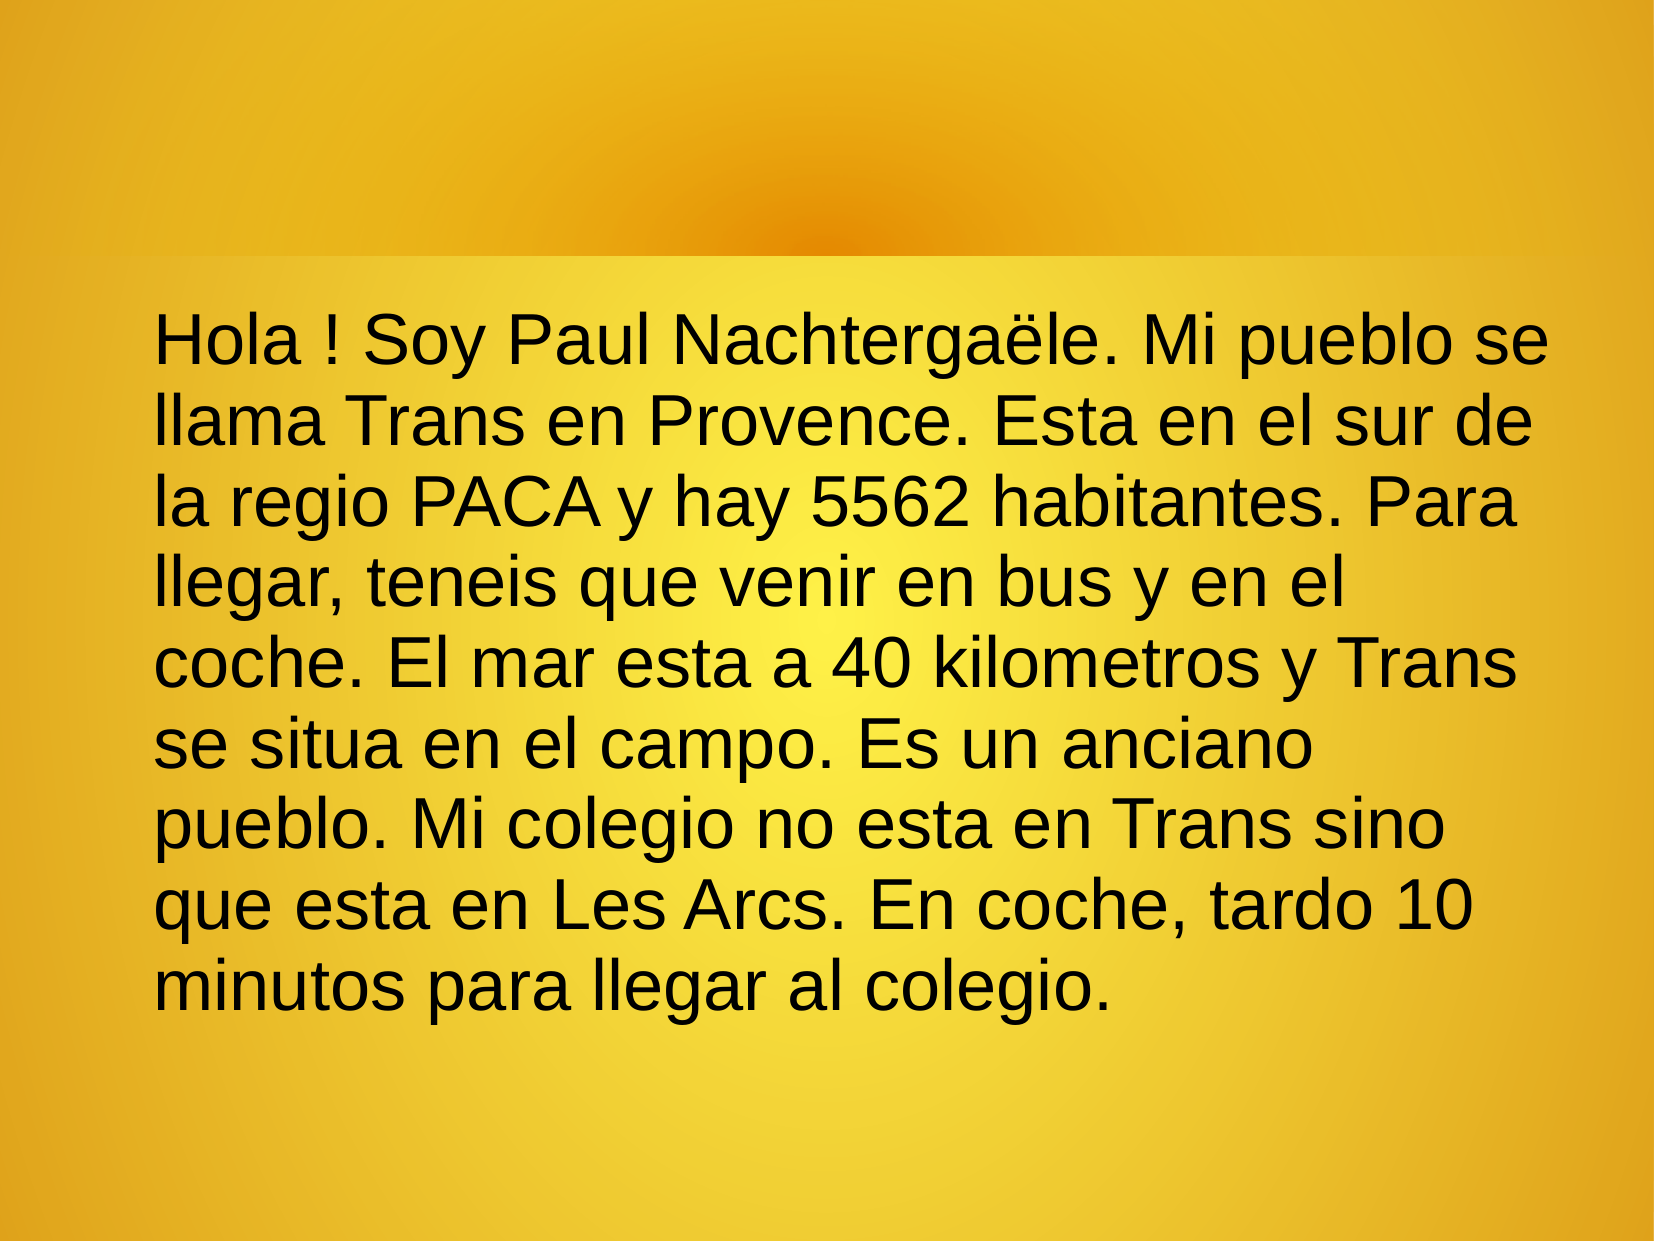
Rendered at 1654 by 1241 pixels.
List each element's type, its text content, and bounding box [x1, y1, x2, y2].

list Hola ! Soy Paul Nachtergaële. Mi pueblo se llama Trans en Provence. Esta en el sur de la regio PACA y hay 5562 habitantes. Para llegar, teneis que venir en bus y en el coche. El mar esta a 40 kilometros y Trans se situa en el campo. Es un anciano pueblo. Mi colegio no esta en Trans sino que esta en Les Arcs. En coche, tardo 10 minutos para llegar al colegio. [82, 299, 1571, 1019]
